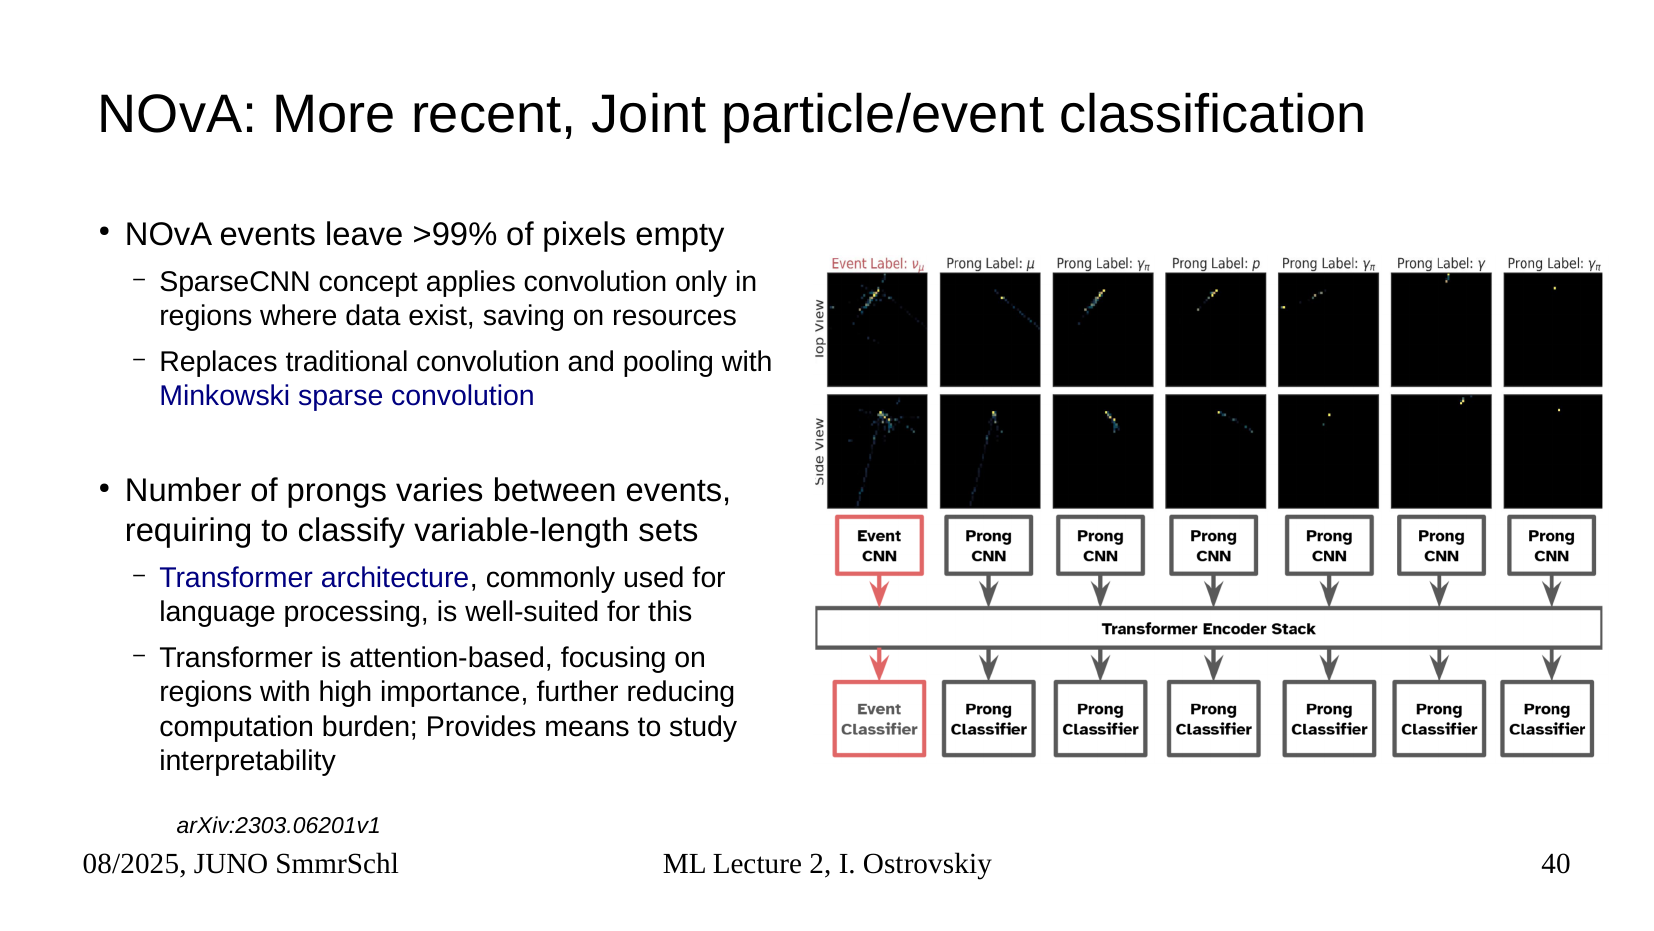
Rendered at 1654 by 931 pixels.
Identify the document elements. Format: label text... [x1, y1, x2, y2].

text_box arXiv:2303.06201v1 [161, 805, 526, 863]
title NOvA: More recent, Joint particle/event classification [82, 37, 1571, 193]
picture [813, 255, 1609, 764]
list NOvA events leave >99% of pixels empty SparseCNN concept applies convolution only in regions where data exist, saving on resources Replaces traditional convolution and pooling with Minkowski sparse convolution Number of prongs varies between events, requiring to classify variable-length sets Transformer architecture, commonly used for language processing, is well-suited for this Transformer is attention-based, focusing on regions with high importance, further reducing computation burden; Provides means to study interpretability [90, 212, 807, 788]
